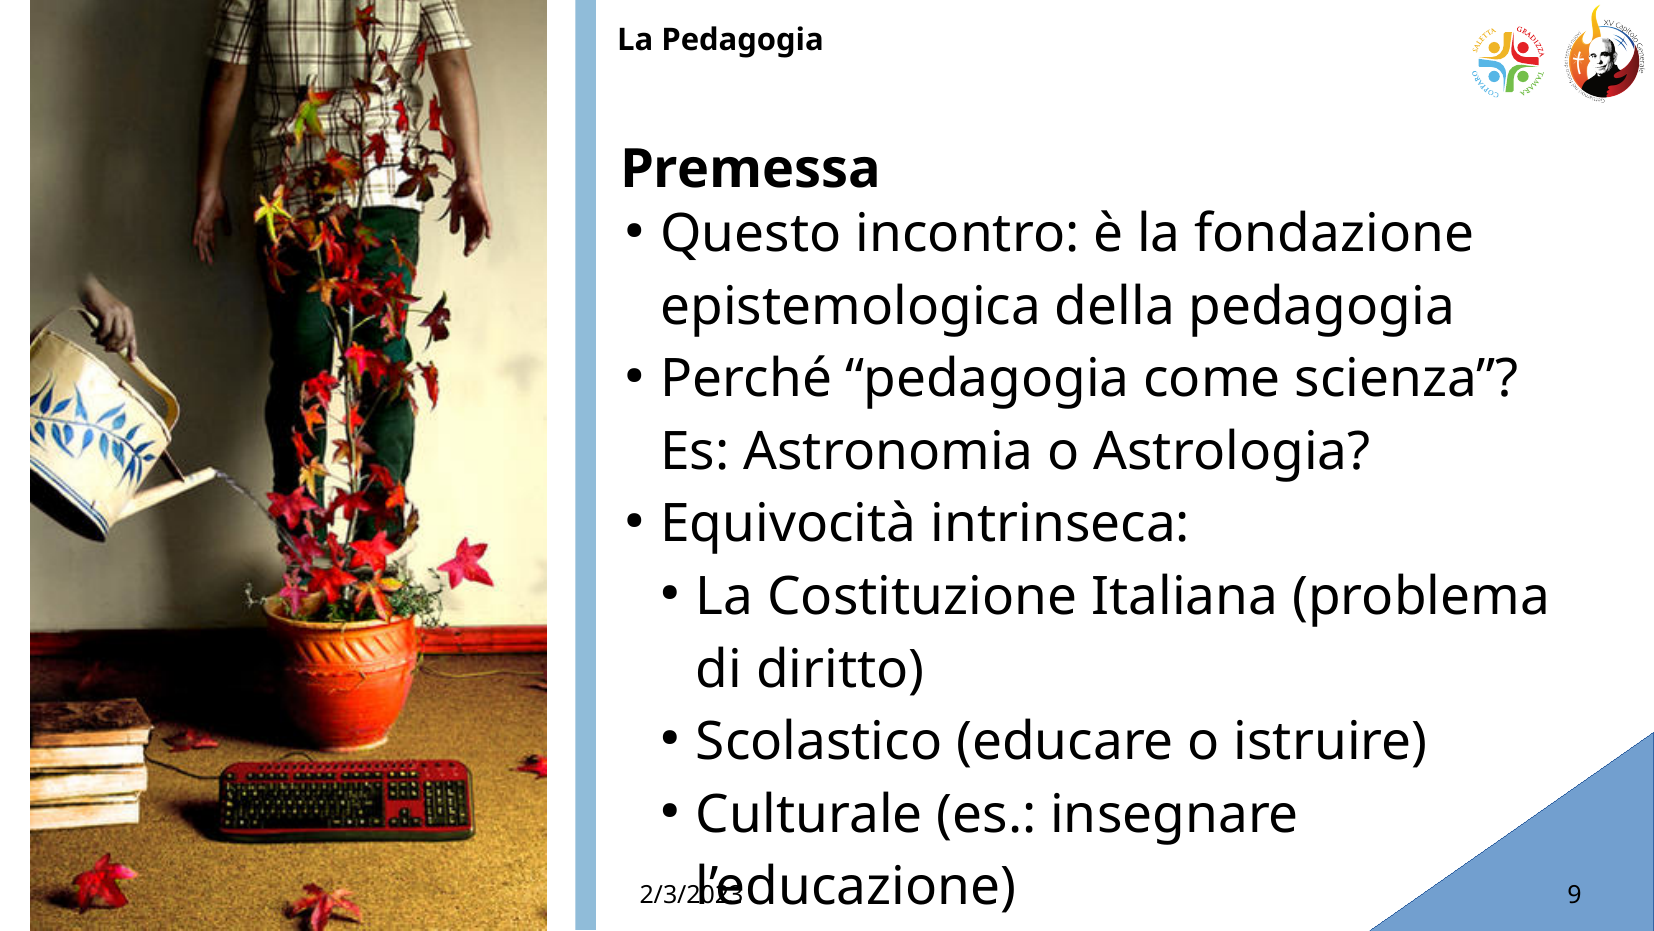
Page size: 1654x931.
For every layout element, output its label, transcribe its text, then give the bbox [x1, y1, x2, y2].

title Premessa [620, 129, 1617, 201]
subtitle Questo incontro: è la fondazione epistemologica della pedagogia Perché “pedagogia come scienza”? Es: Astronomia o Astrologia? Equivocità intrinseca: La Costituzione Italiana (problema di diritto) Scolastico (educare o istruire) Culturale (es.: insegnare l’educazione) [624, 201, 1602, 843]
picture [30, 0, 547, 931]
text_box La Pedagogia [602, 9, 1335, 63]
picture [1563, 4, 1646, 103]
